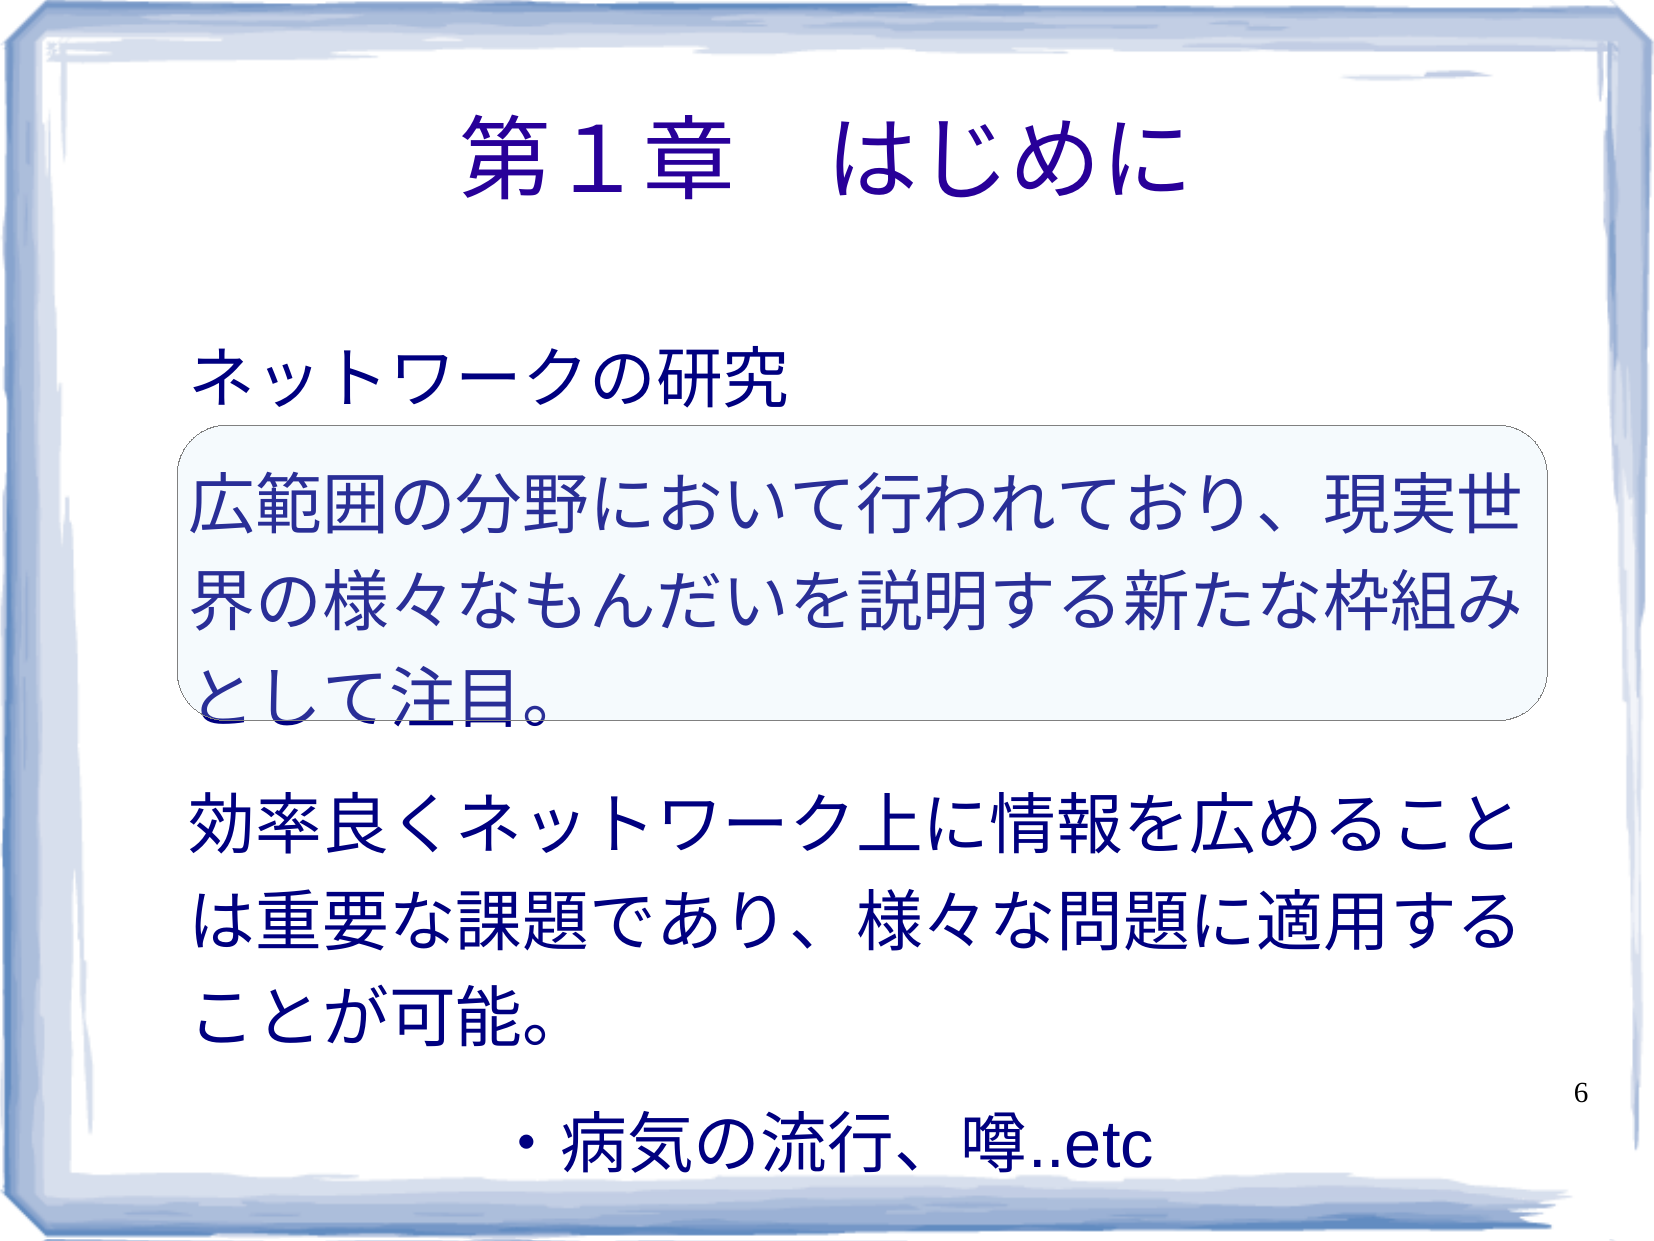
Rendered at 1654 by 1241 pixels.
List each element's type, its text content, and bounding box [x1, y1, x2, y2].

picture [0, 0, 1654, 1241]
title 第１章 はじめに [82, 49, 1571, 257]
text_box [177, 425, 1548, 721]
list ネットワークの研究 広範囲の分野において行われており、現実世界の様々なもんだいを説明する新たな枠組みとして注目。 効率良くネットワーク上に情報を広めることは重要な課題であり、様々な問題に適用することが可能。 ・病気の流行、噂..etc [118, 324, 1571, 1128]
